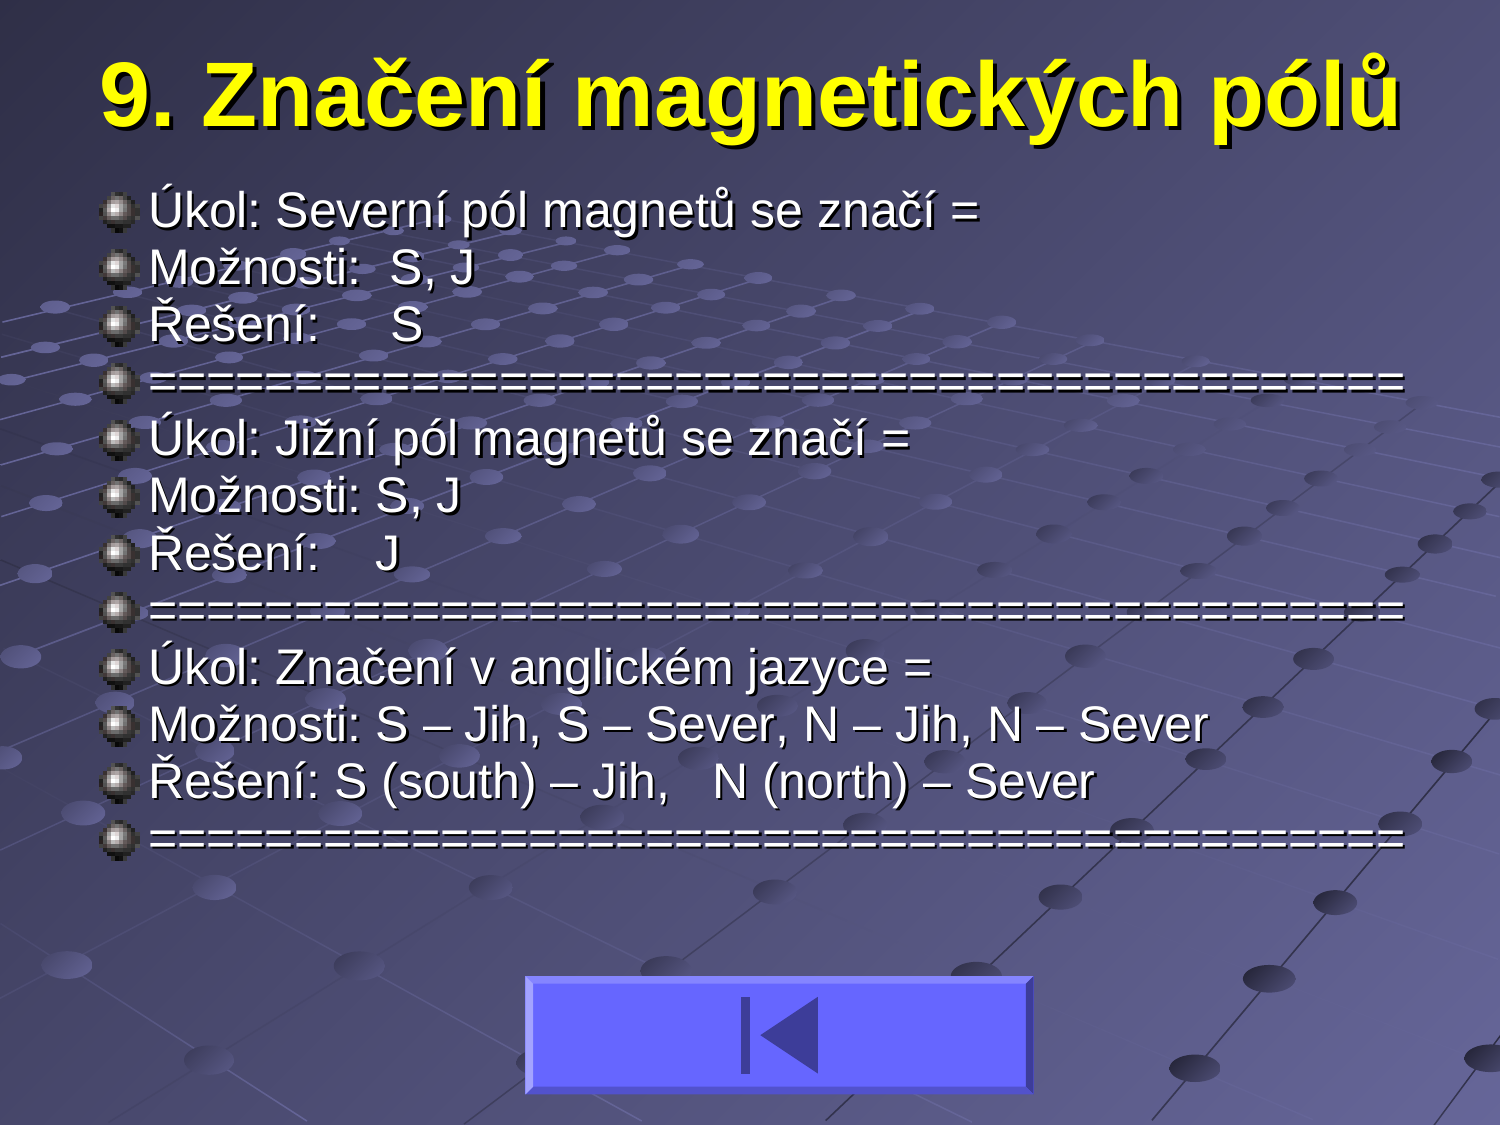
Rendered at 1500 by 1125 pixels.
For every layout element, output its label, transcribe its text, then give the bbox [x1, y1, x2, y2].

text_box [526, 976, 1034, 1095]
title 9. Značení magnetických pólů [76, 30, 1427, 159]
list Úkol: Severní pól magnetů se značí = Možnosti: S, J Řešení: S =========================================== Úkol: Jižní pól magnetů se značí = Možnosti: S, J Řešení: J =========================================== Úkol: Značení v anglickém jazyce = Možnosti: S – Jih, S – Sever, N – Jih, N – Sever Řešení: S (south) – Jih, N (north) – Sever =========================================== [76, 184, 1427, 929]
